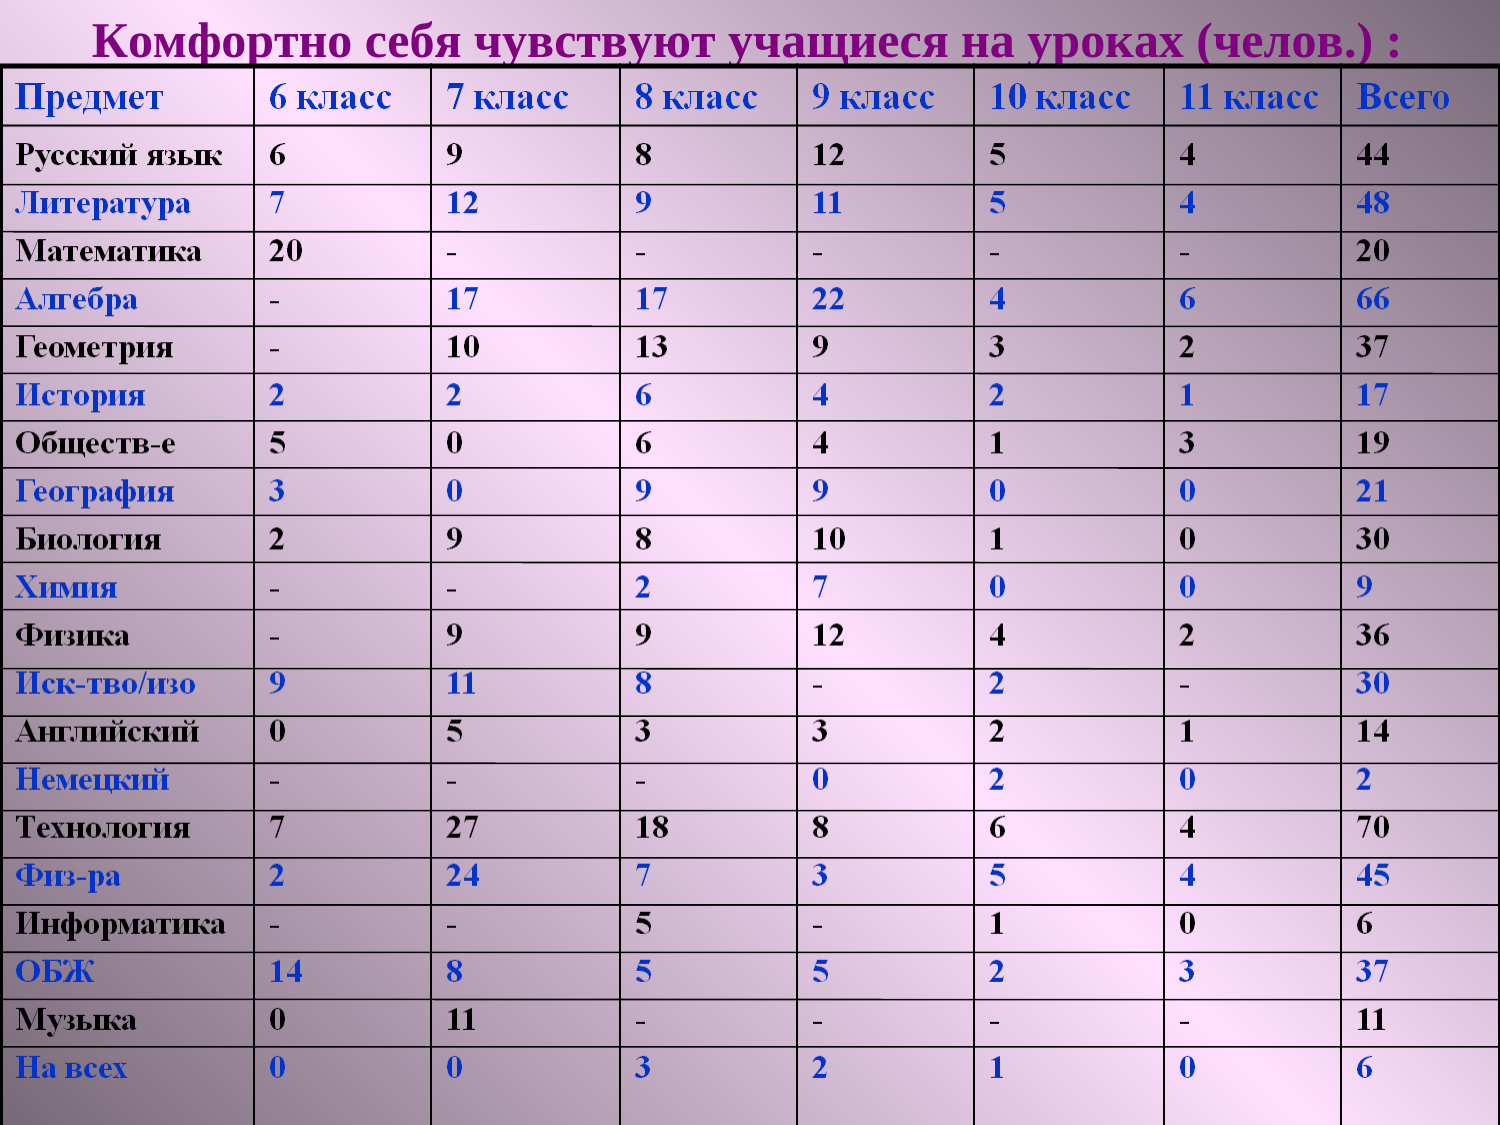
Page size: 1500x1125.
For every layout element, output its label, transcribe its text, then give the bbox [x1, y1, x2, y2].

picture [0, 1001, 1500, 1046]
picture [0, 764, 1500, 809]
picture [0, 375, 1500, 420]
picture [0, 611, 1500, 668]
picture [0, 233, 1500, 278]
picture [0, 517, 1500, 561]
picture [0, 186, 1500, 231]
picture [0, 1048, 1500, 1125]
picture [0, 717, 1500, 762]
title Комфортно себя чувствуют учащиеся на уроках (челов.) : [76, 0, 1427, 53]
picture [0, 280, 1500, 325]
picture [0, 859, 1500, 904]
picture [0, 469, 1500, 514]
picture [0, 564, 1500, 608]
picture [0, 670, 1500, 715]
picture [0, 954, 1500, 998]
picture [0, 812, 1500, 857]
picture [0, 906, 1500, 951]
picture [0, 53, 1500, 183]
picture [0, 422, 1500, 467]
picture [0, 327, 1500, 372]
